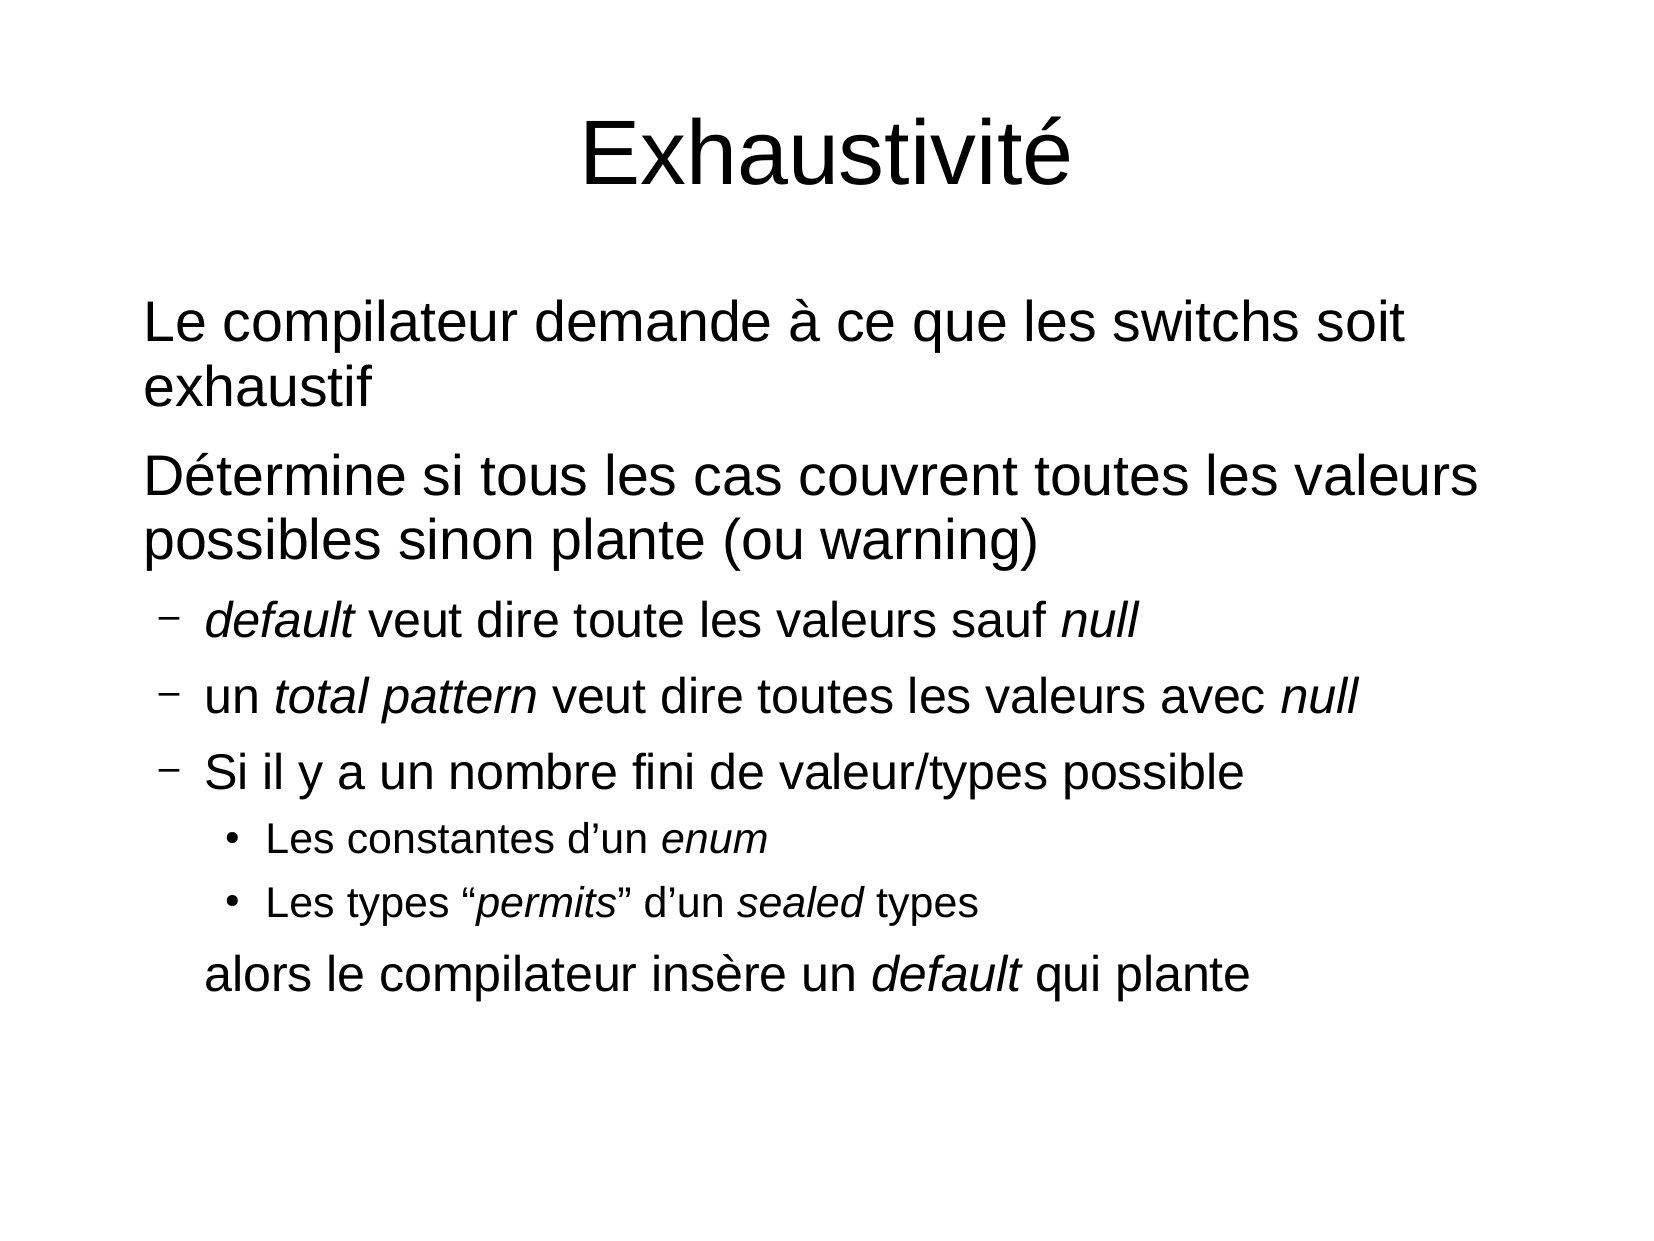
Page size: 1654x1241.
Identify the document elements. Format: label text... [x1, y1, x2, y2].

title Exhaustivité [82, 49, 1571, 257]
list Le compilateur demande à ce que les switchs soit exhaustif Détermine si tous les cas couvrent toutes les valeurs possibles sinon plante (ou warning) default veut dire toute les valeurs sauf null un total pattern veut dire toutes les valeurs avec null Si il y a un nombre fini de valeur/types possible Les constantes d’un enum Les types “permits” d’un sealed types alors le compilateur insère un default qui plante [82, 290, 1571, 1010]
